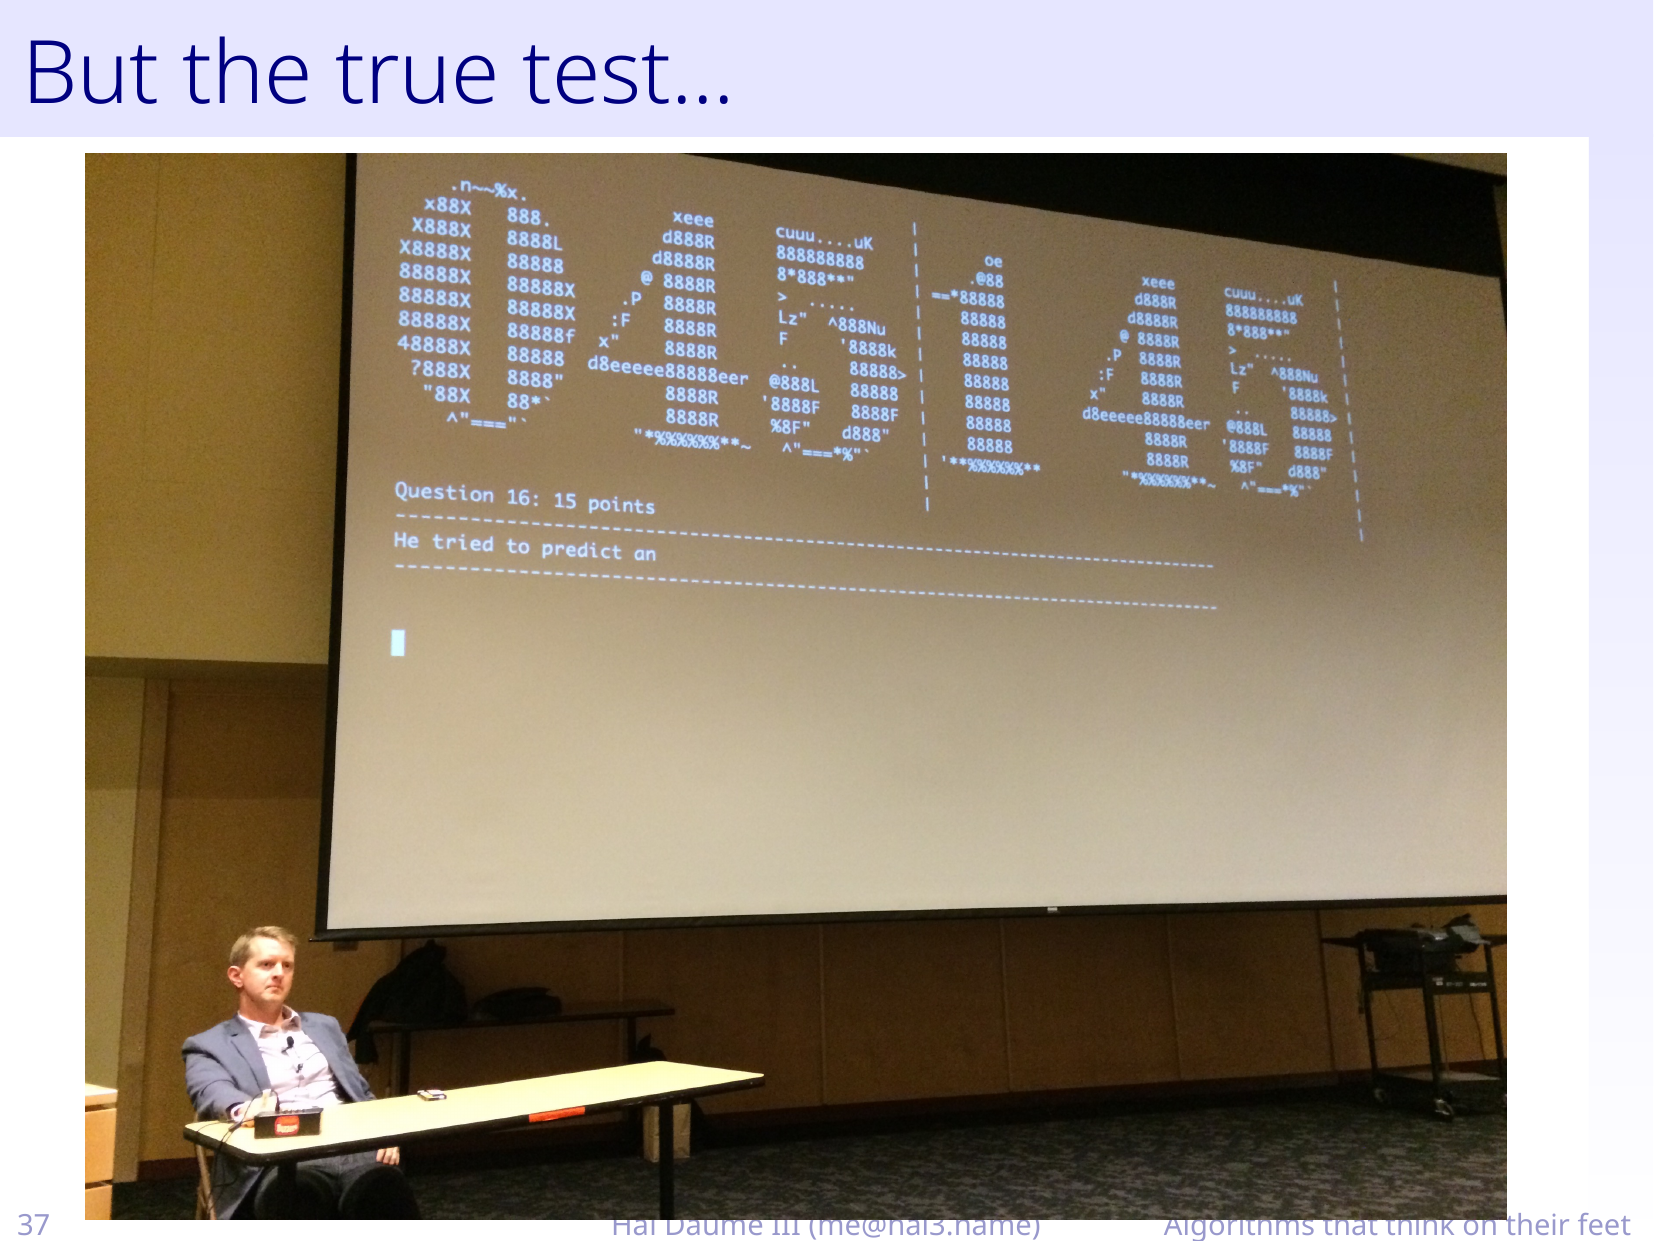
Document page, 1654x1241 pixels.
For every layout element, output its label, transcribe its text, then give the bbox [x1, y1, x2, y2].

title But the true test... [22, 8, 1639, 131]
picture [85, 153, 1507, 1220]
